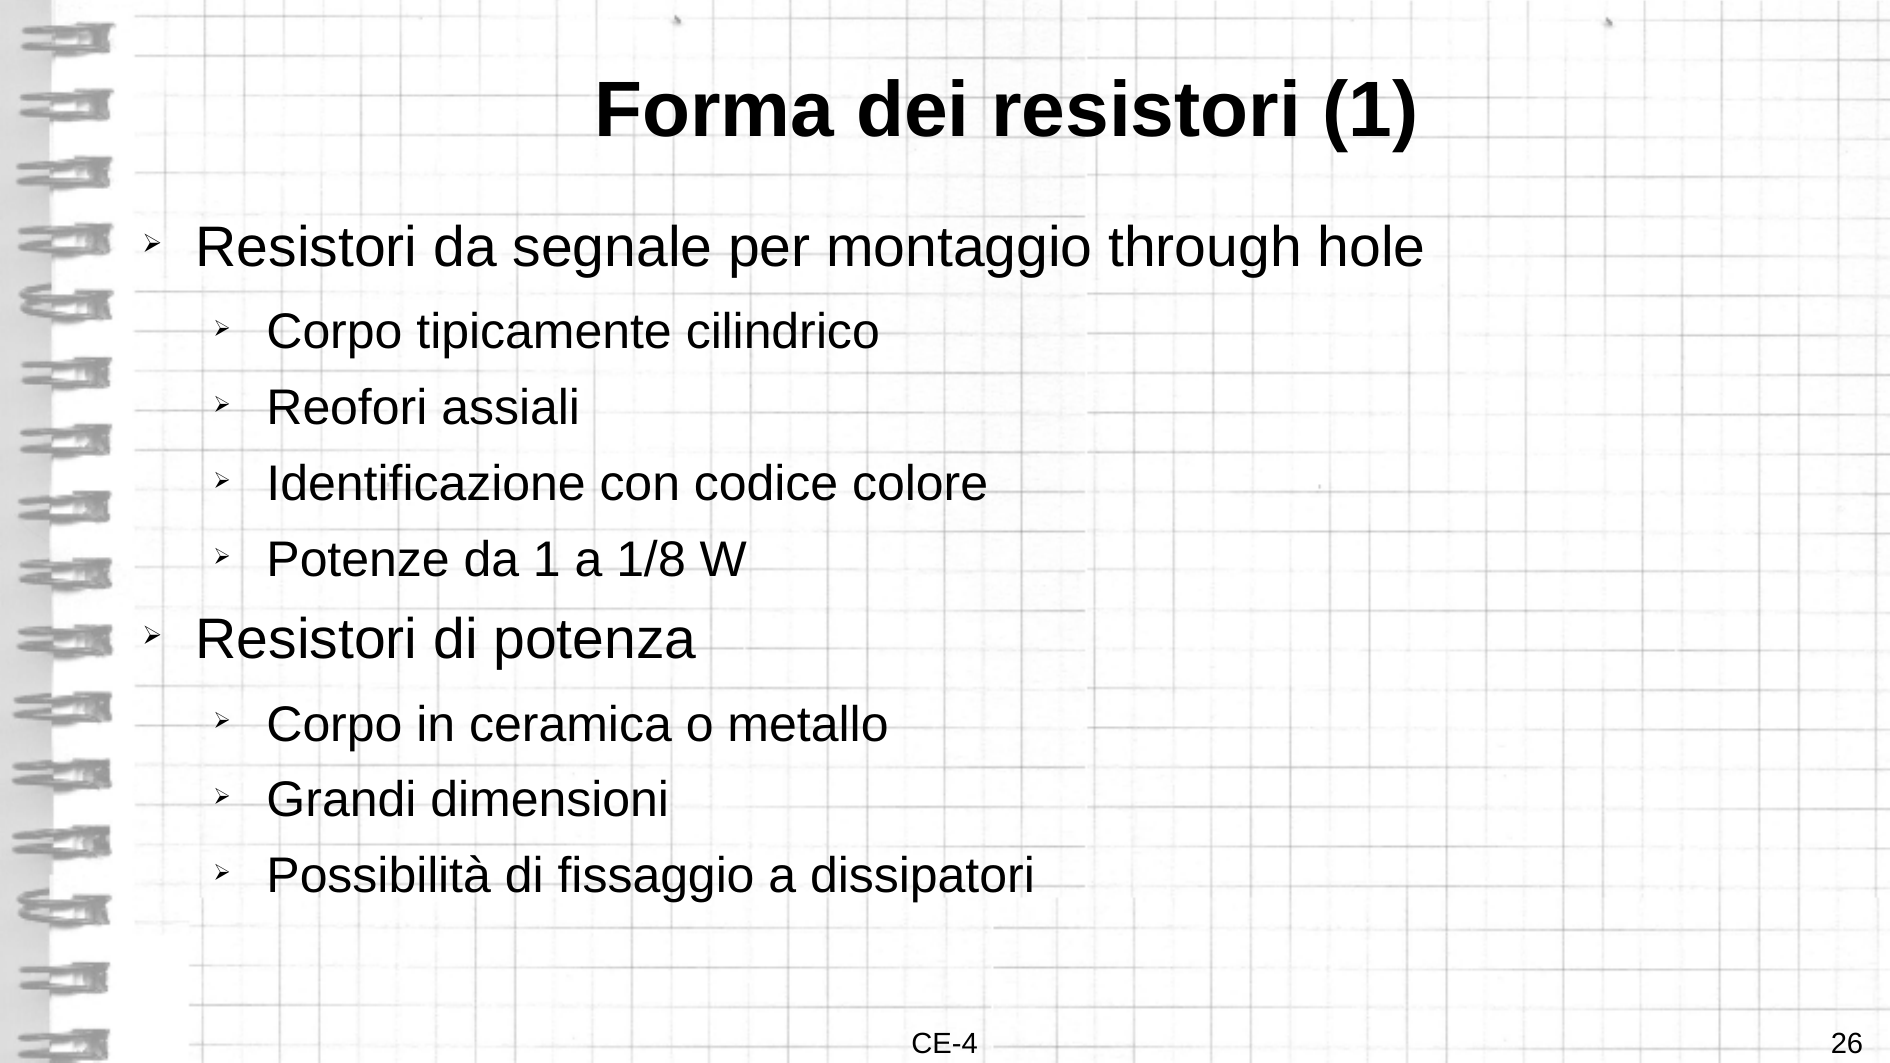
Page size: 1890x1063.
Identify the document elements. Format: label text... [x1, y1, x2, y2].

title Forma dei resistori (1) [124, 20, 1890, 198]
list Resistori da segnale per montaggio through hole Corpo tipicamente cilindrico Reofori assiali Identificazione con codice colore Potenze da 1 a 1/8 W Resistori di potenza Corpo in ceramica o metallo Grandi dimensioni Possibilità di fissaggio a dissipatori [124, 214, 1890, 904]
picture [0, 0, 1890, 1063]
